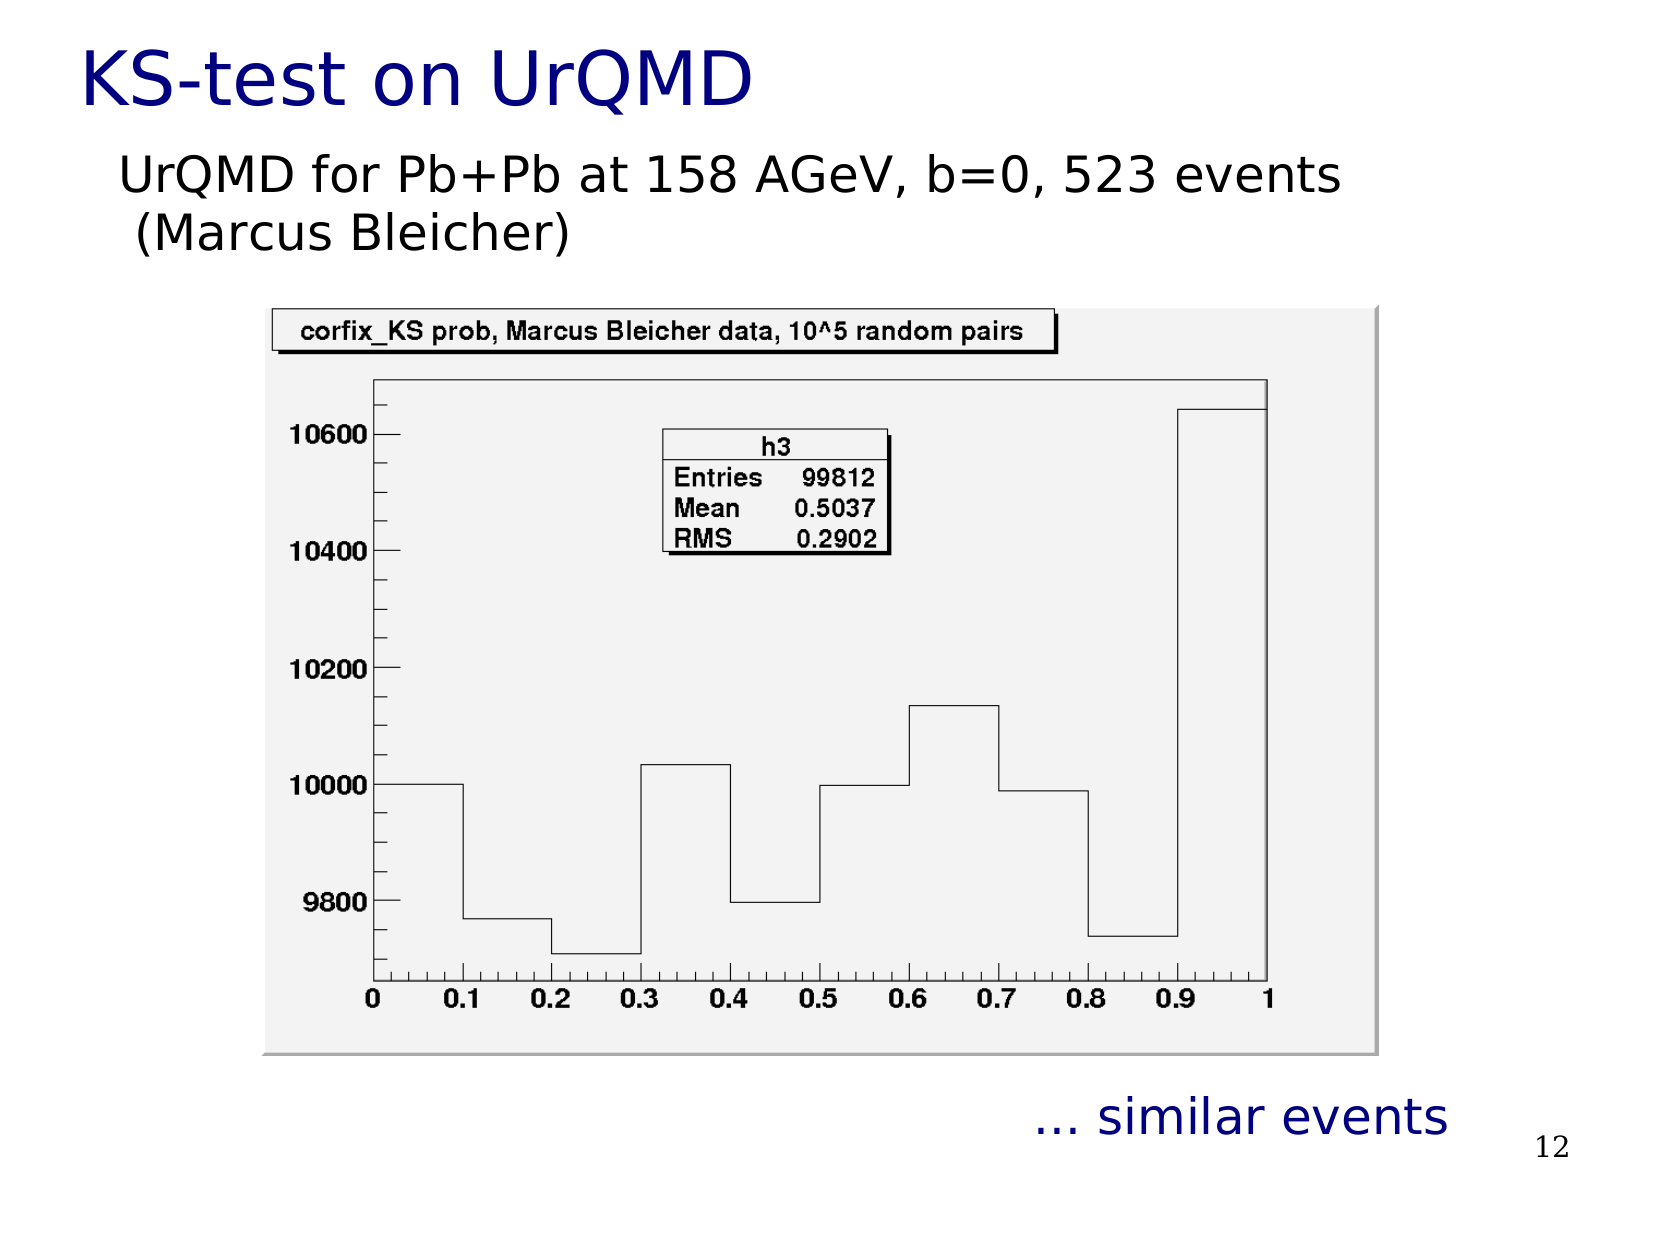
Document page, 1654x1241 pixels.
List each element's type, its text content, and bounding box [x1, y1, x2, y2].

text_box ... similar events [1018, 1080, 1465, 1154]
title KS-test on UrQMD [79, 0, 1568, 183]
picture [262, 305, 1379, 1056]
subtitle UrQMD for Pb+Pb at 158 AGeV, b=0, 523 events (Marcus Bleicher) [82, 145, 1571, 263]
